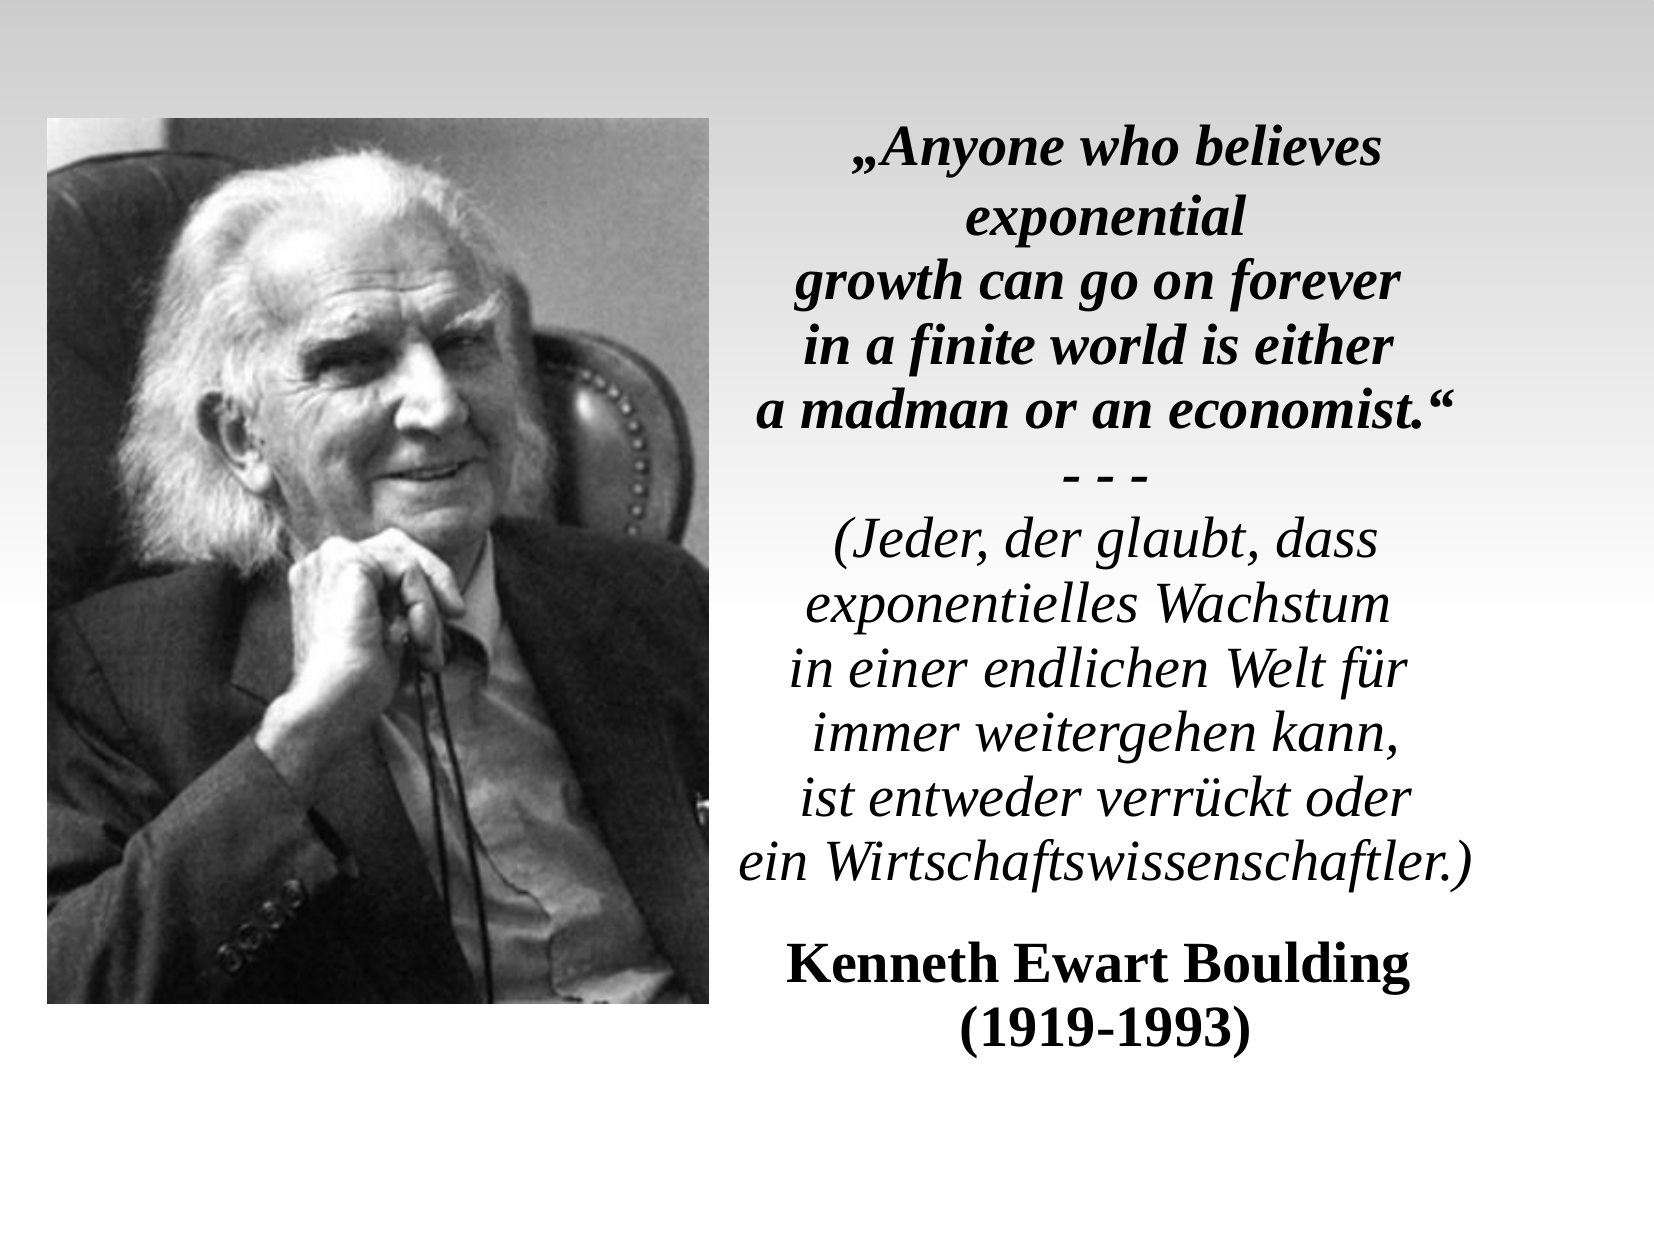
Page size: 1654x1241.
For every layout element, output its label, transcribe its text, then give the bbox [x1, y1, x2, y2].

text_box „Anyone who believes exponential growth can go on forever in a finite world is either a madman or an economist.“ - - - (Jeder, der glaubt, dass exponentielles Wachstum in einer endlichen Welt für immer weitergehen kann, ist entweder verrückt oder ein Wirtschaftswissenschaftler.) Kenneth Ewart Boulding (1919-1993) [723, 82, 1595, 1067]
picture [47, 118, 709, 1004]
